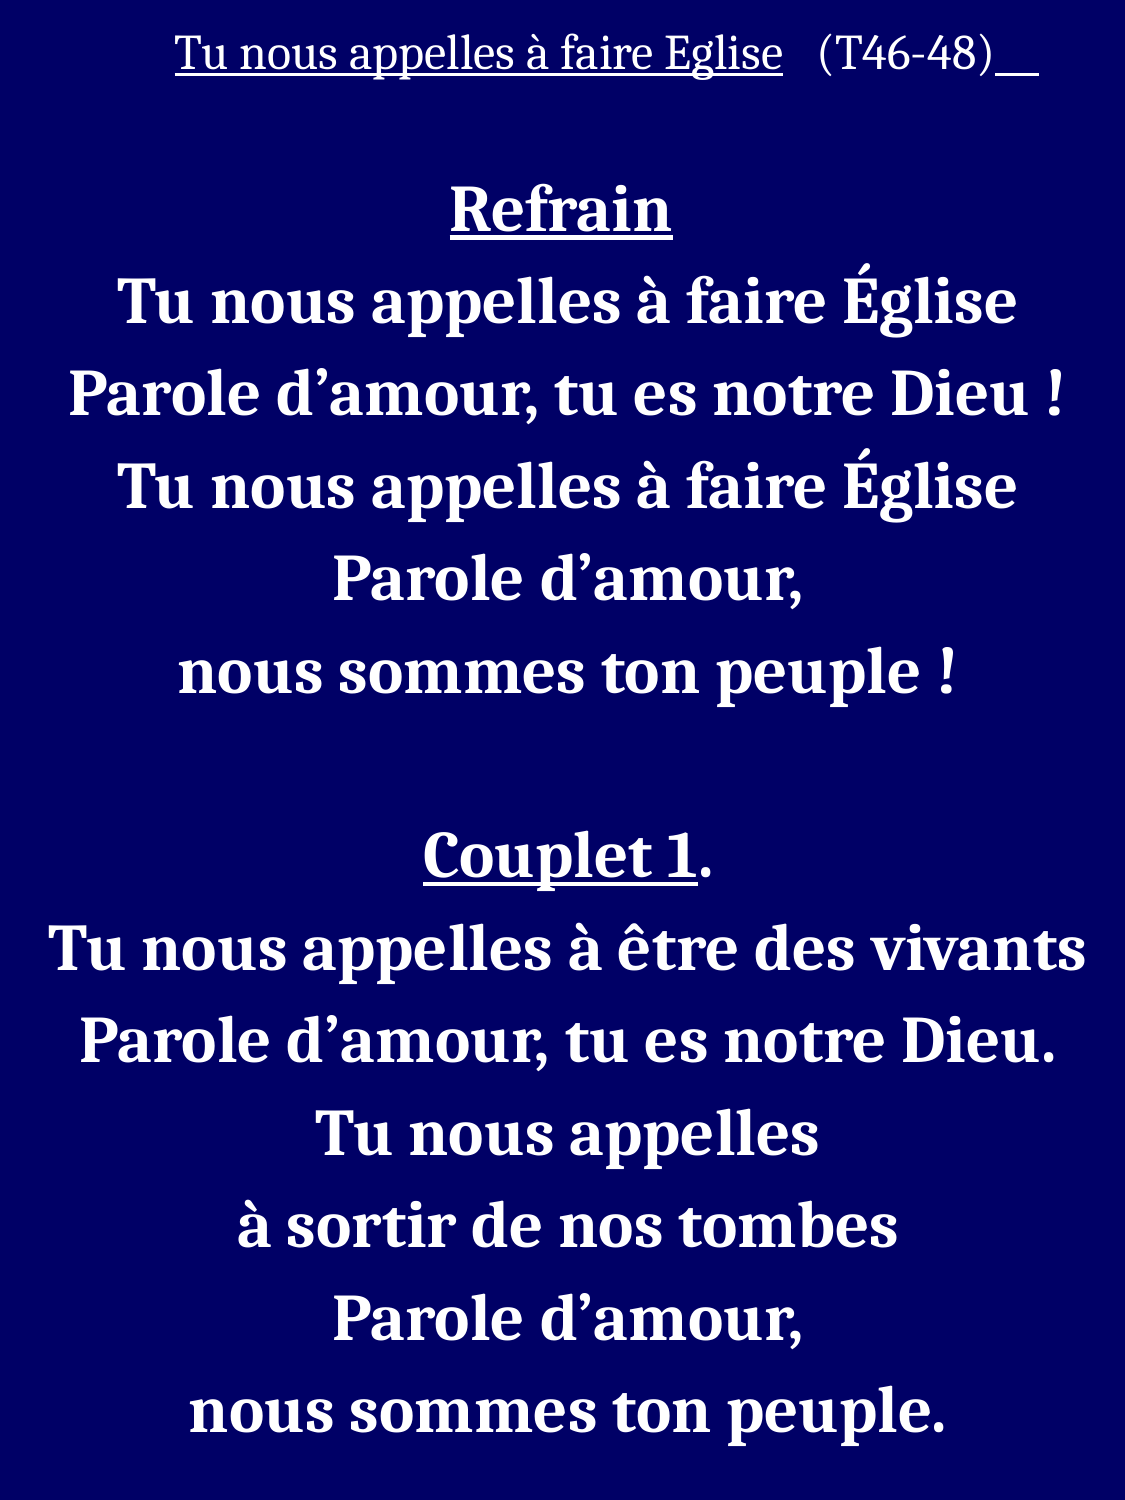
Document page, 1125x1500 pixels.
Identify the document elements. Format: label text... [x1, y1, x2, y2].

text_box Tu nous appelles à faire Eglise (T46-48) Refrain Tu nous appelles à faire Église Parole d’amour, tu es notre Dieu ! Tu nous appelles à faire Église Parole d’amour, nous sommes ton peuple ! Couplet 1. Tu nous appelles à être des vivants Parole d’amour, tu es notre Dieu. Tu nous appelles à sortir de nos tombes Parole d’amour, nous sommes ton peuple. [11, 11, 1125, 1500]
